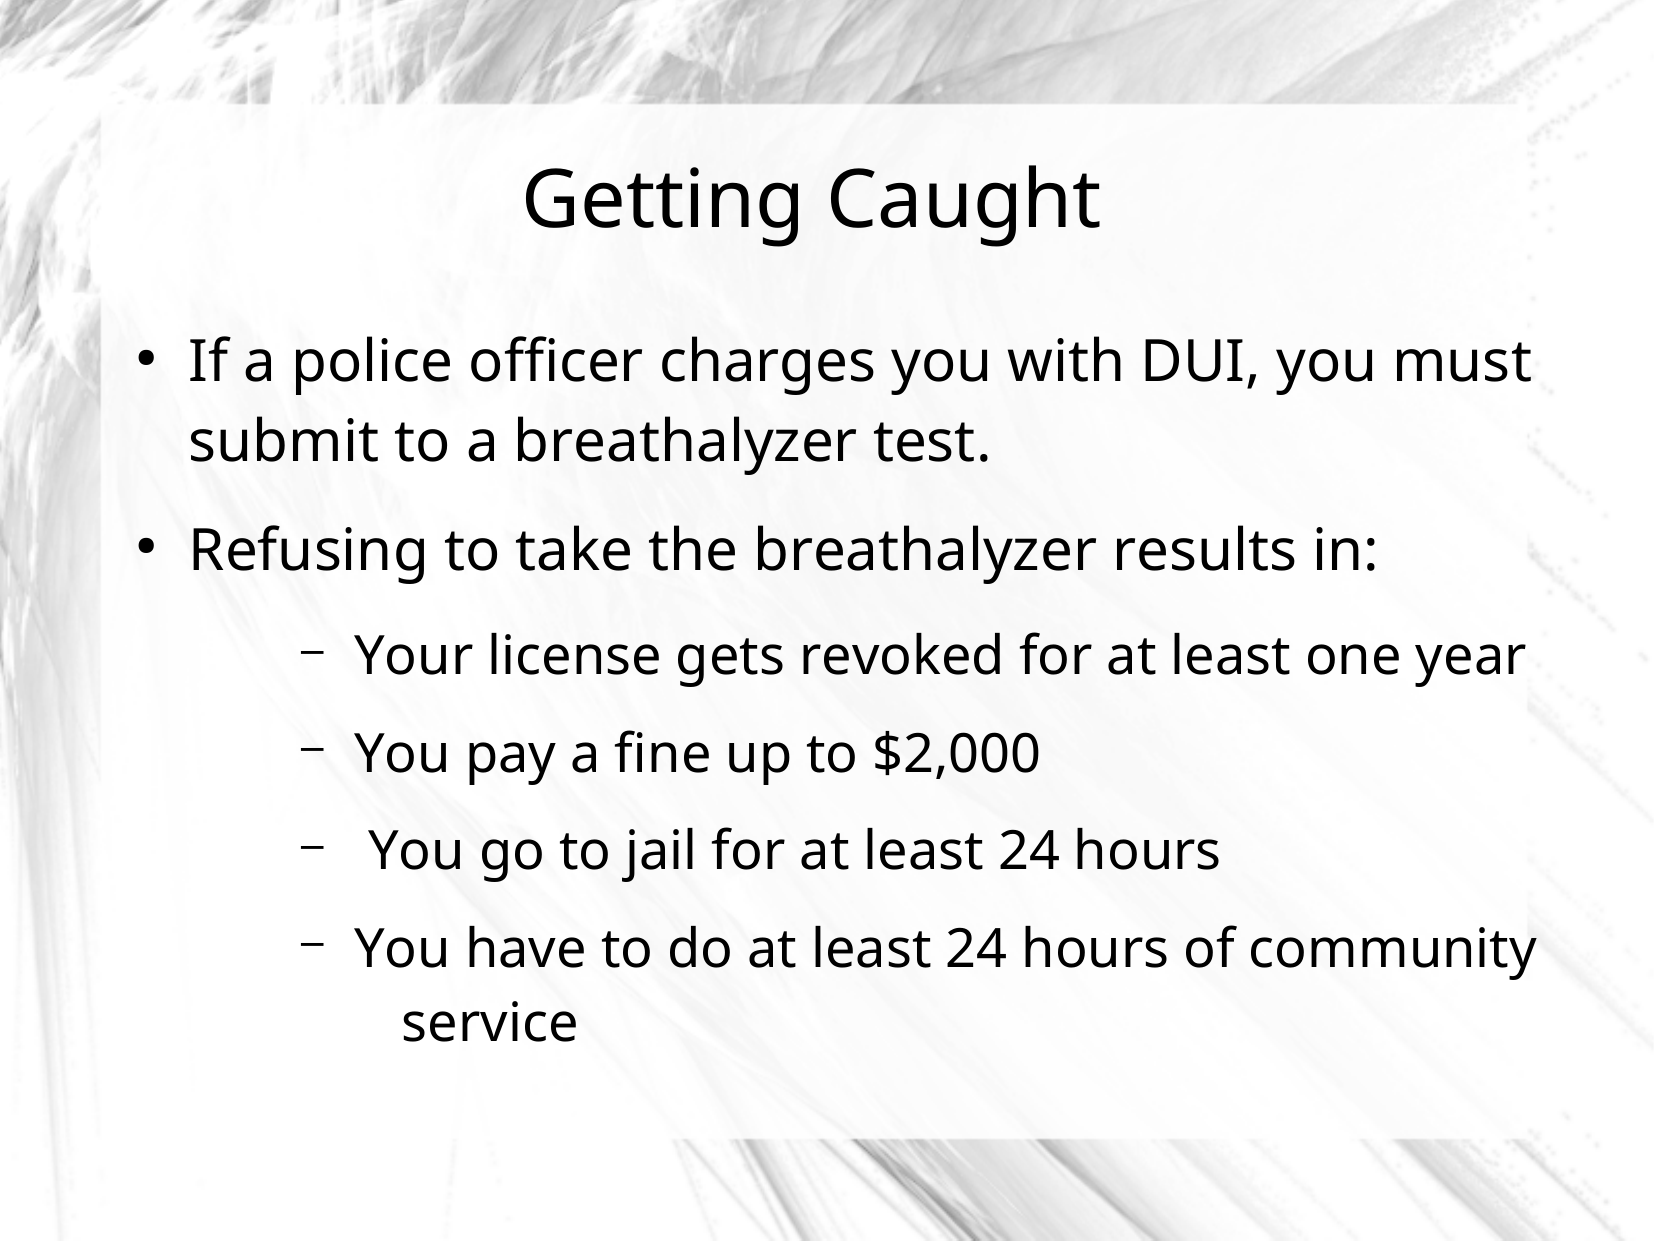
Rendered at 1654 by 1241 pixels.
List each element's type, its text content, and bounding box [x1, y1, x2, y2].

picture [0, 0, 1654, 1241]
title Getting Caught [118, 112, 1506, 281]
list If a police officer charges you with DUI, you must submit to a breathalyzer test. Refusing to take the breathalyzer results in: Your license gets revoked for at least one year You pay a fine up to $2,000 You go to jail for at least 24 hours You have to do at least 24 hours of community service [118, 319, 1571, 1092]
